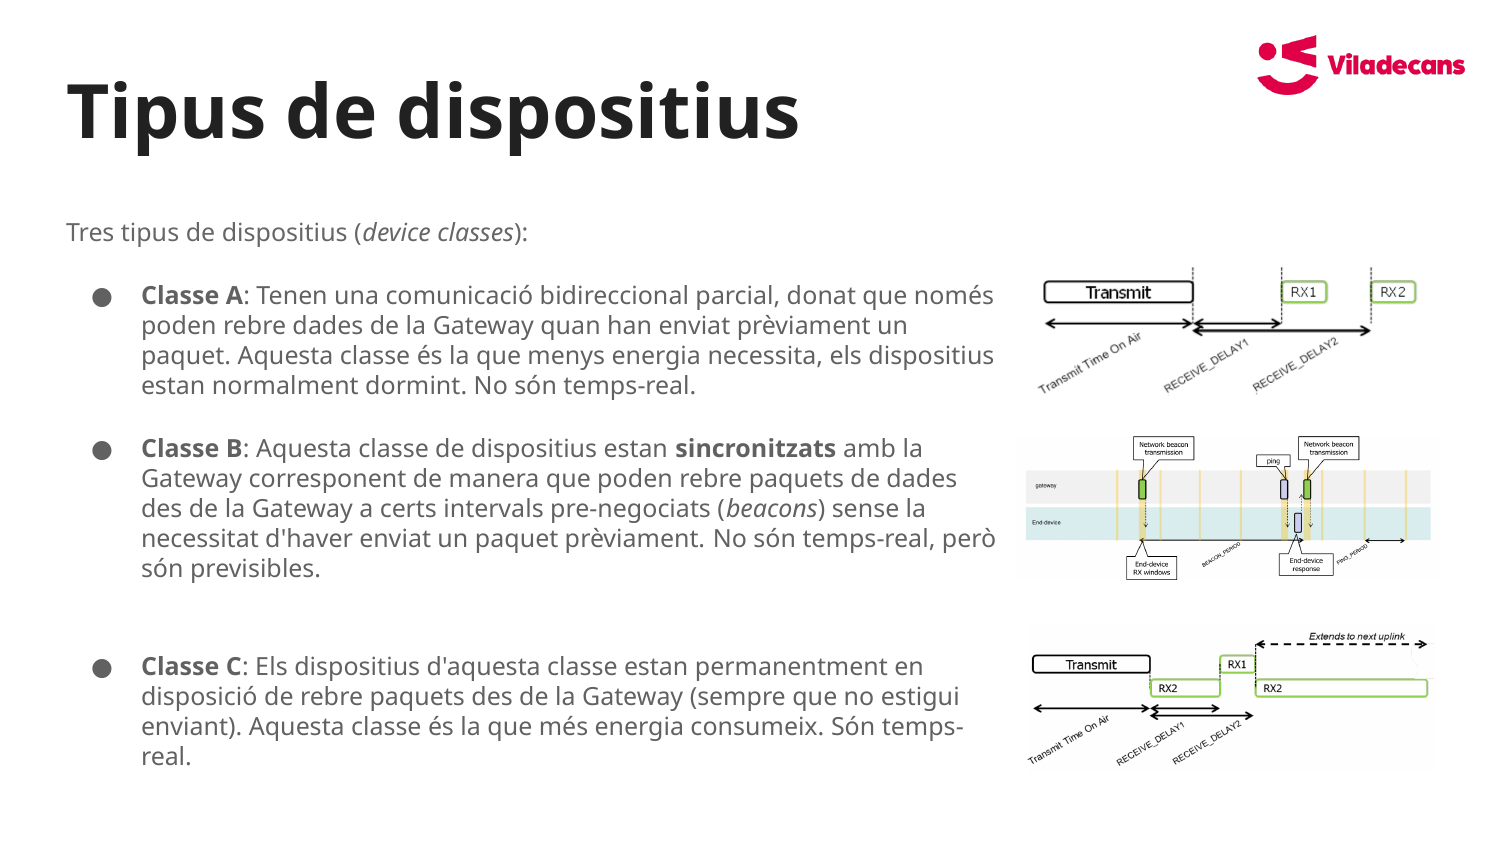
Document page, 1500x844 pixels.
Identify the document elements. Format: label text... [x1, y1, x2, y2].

title Tipus de dispositius [51, 48, 1449, 180]
picture [1027, 259, 1430, 404]
text_box Tres tipus de dispositius (device classes): Classe A: Tenen una comunicació bidireccional parcial, donat que només poden rebre dades de la Gateway quan han enviat prèviament un paquet. Aquesta classe és la que menys energia necessita, els dispositius estan normalment dormint. No són temps-real. Classe B: Aquesta classe de dispositius estan sincronitzats amb la Gateway corresponent de manera que poden rebre paquets de dades des de la Gateway a certs intervals pre-negociats (beacons) sense la necessitat d'haver enviat un paquet prèviament. No són temps-real, però són previsibles. Classe C: Els dispositius d'aquesta classe estan permanentment en disposició de rebre paquets des de la Gateway (sempre que no estigui enviant). Aquesta classe és la que més energia consumeix. Són temps-real. [51, 201, 1016, 750]
picture [1257, 35, 1465, 95]
picture [1027, 625, 1434, 773]
picture [1016, 436, 1441, 581]
